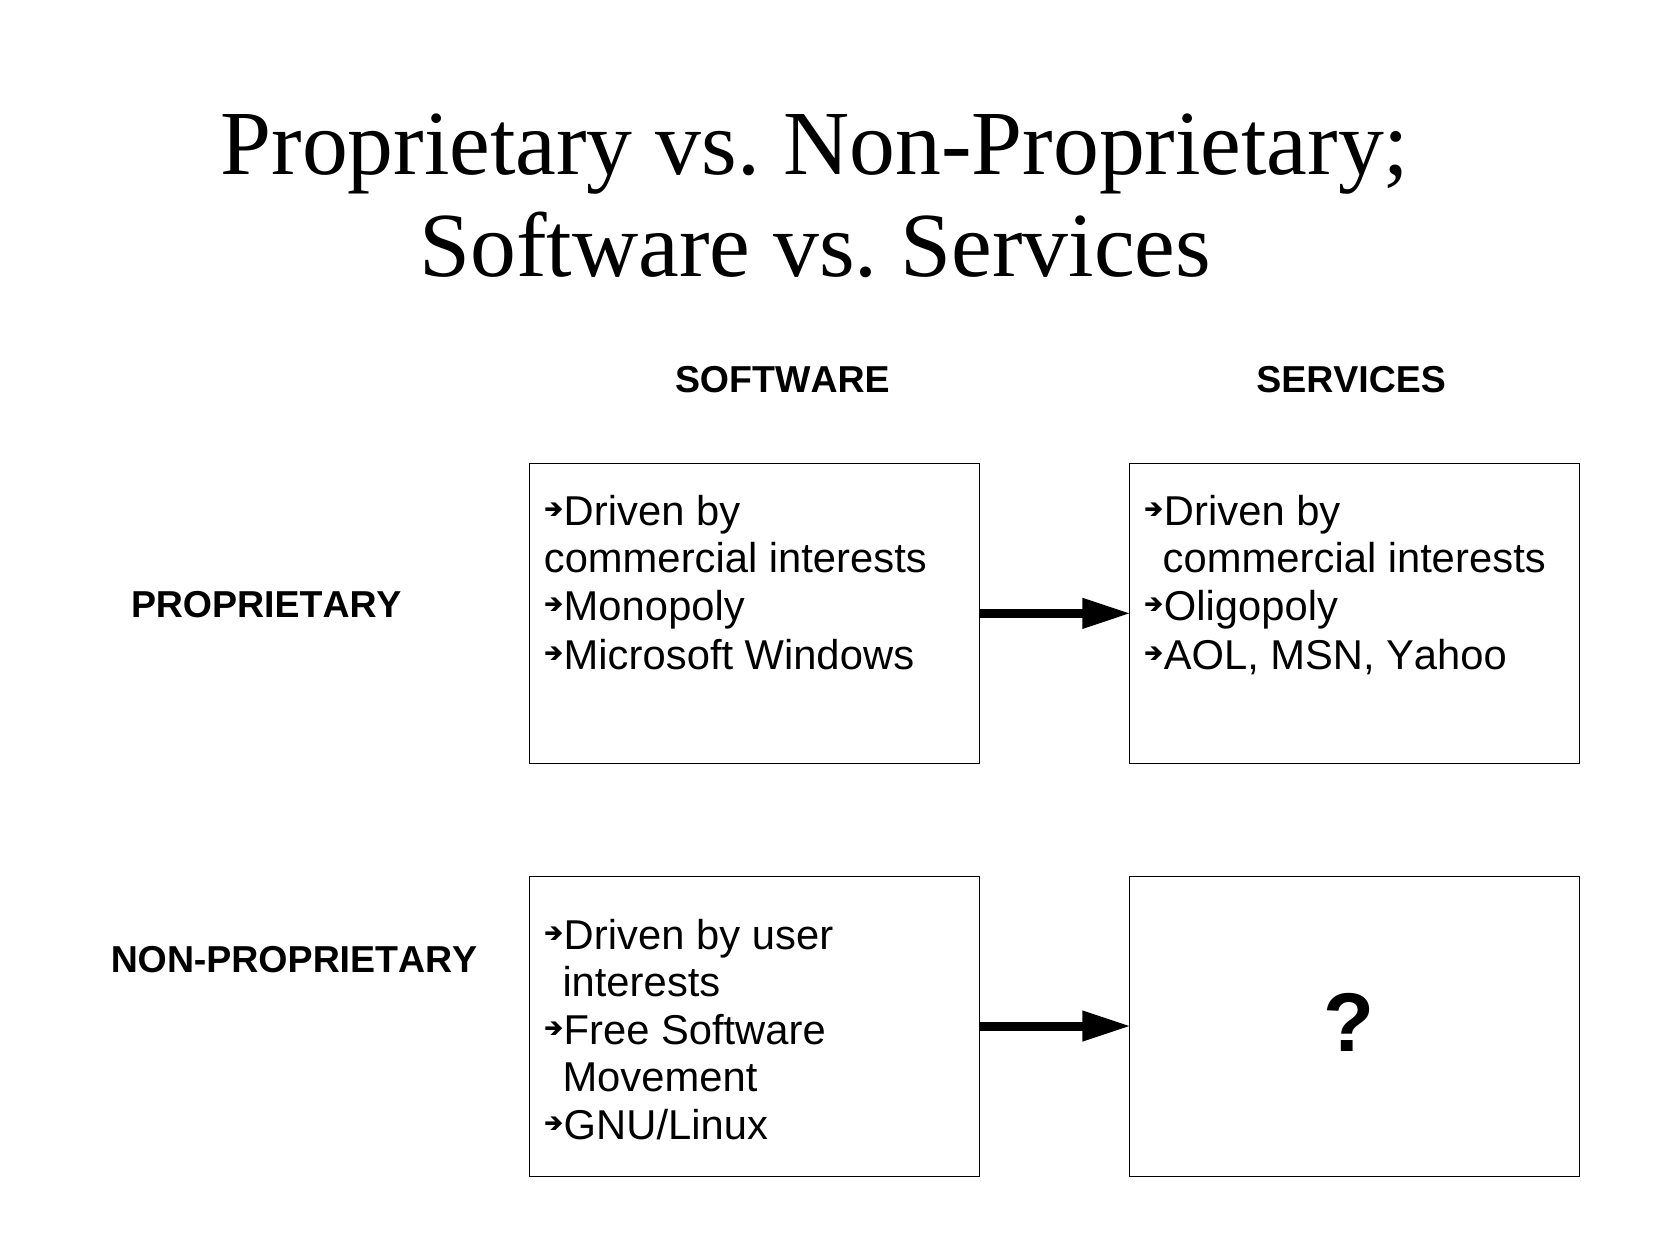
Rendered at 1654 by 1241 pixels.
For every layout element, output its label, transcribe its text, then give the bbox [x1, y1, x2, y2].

title Proprietary vs. Non-Proprietary; Software vs. Services [121, 83, 1534, 306]
chart [73, 344, 1602, 1189]
